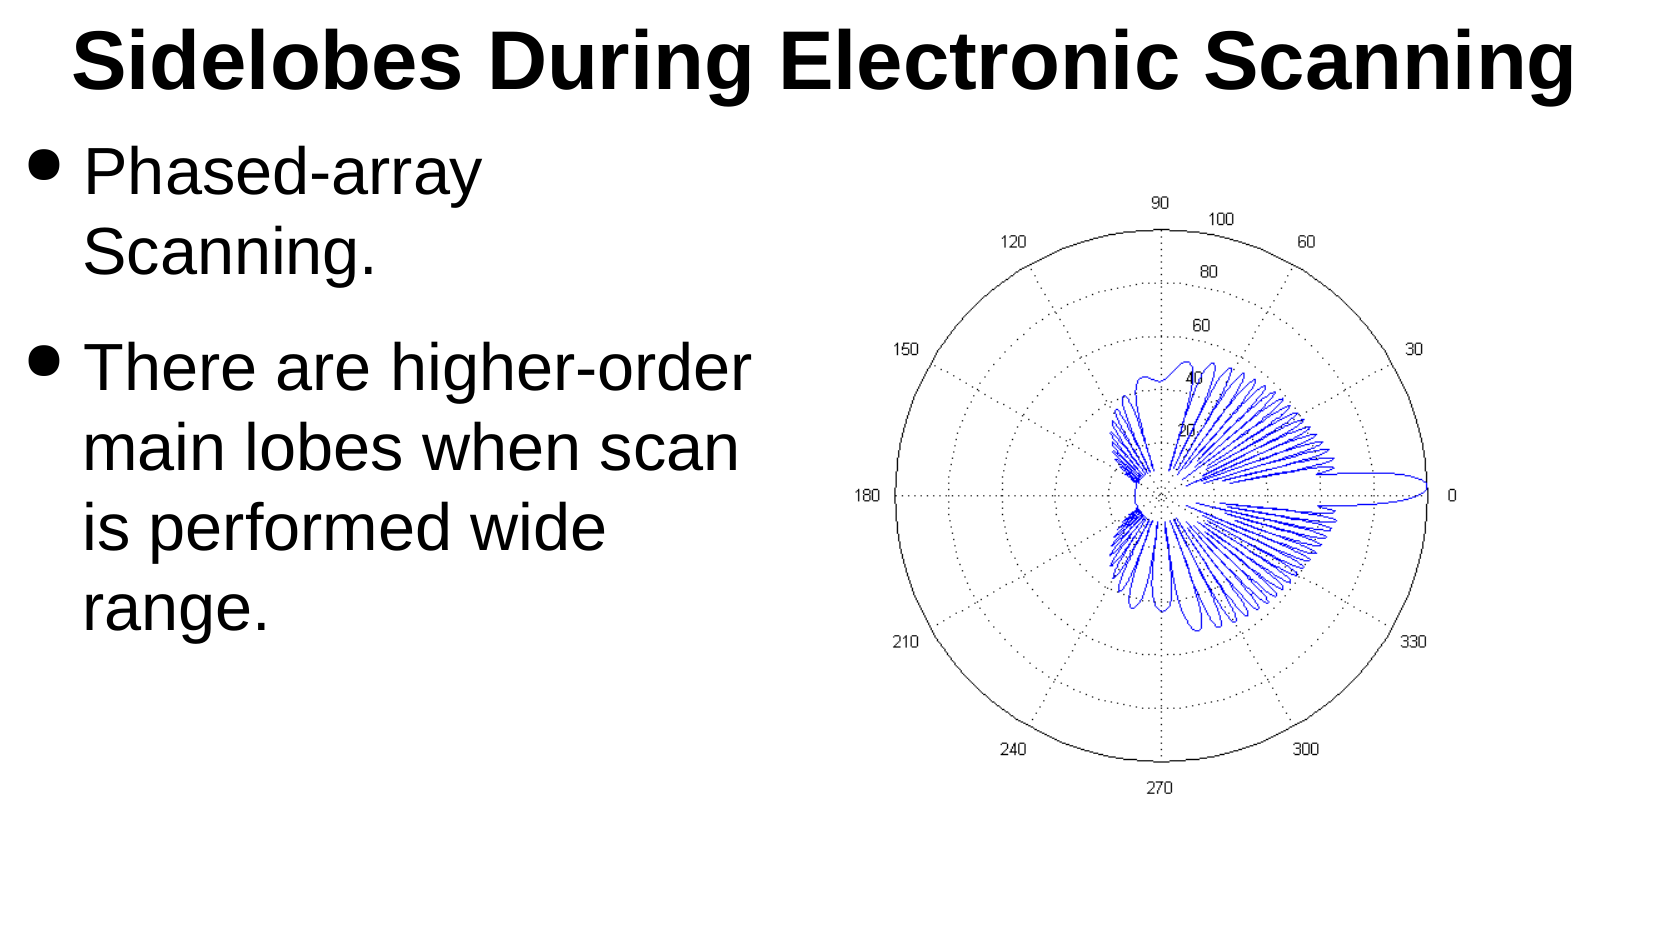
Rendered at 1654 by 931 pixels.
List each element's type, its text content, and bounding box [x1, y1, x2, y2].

text_box Phased-array Scanning. There are higher-order main lobes when scan is performed wide range. [8, 120, 773, 652]
picture [643, 134, 1645, 885]
title Sidelobes During Electronic Scanning [0, 5, 1654, 107]
